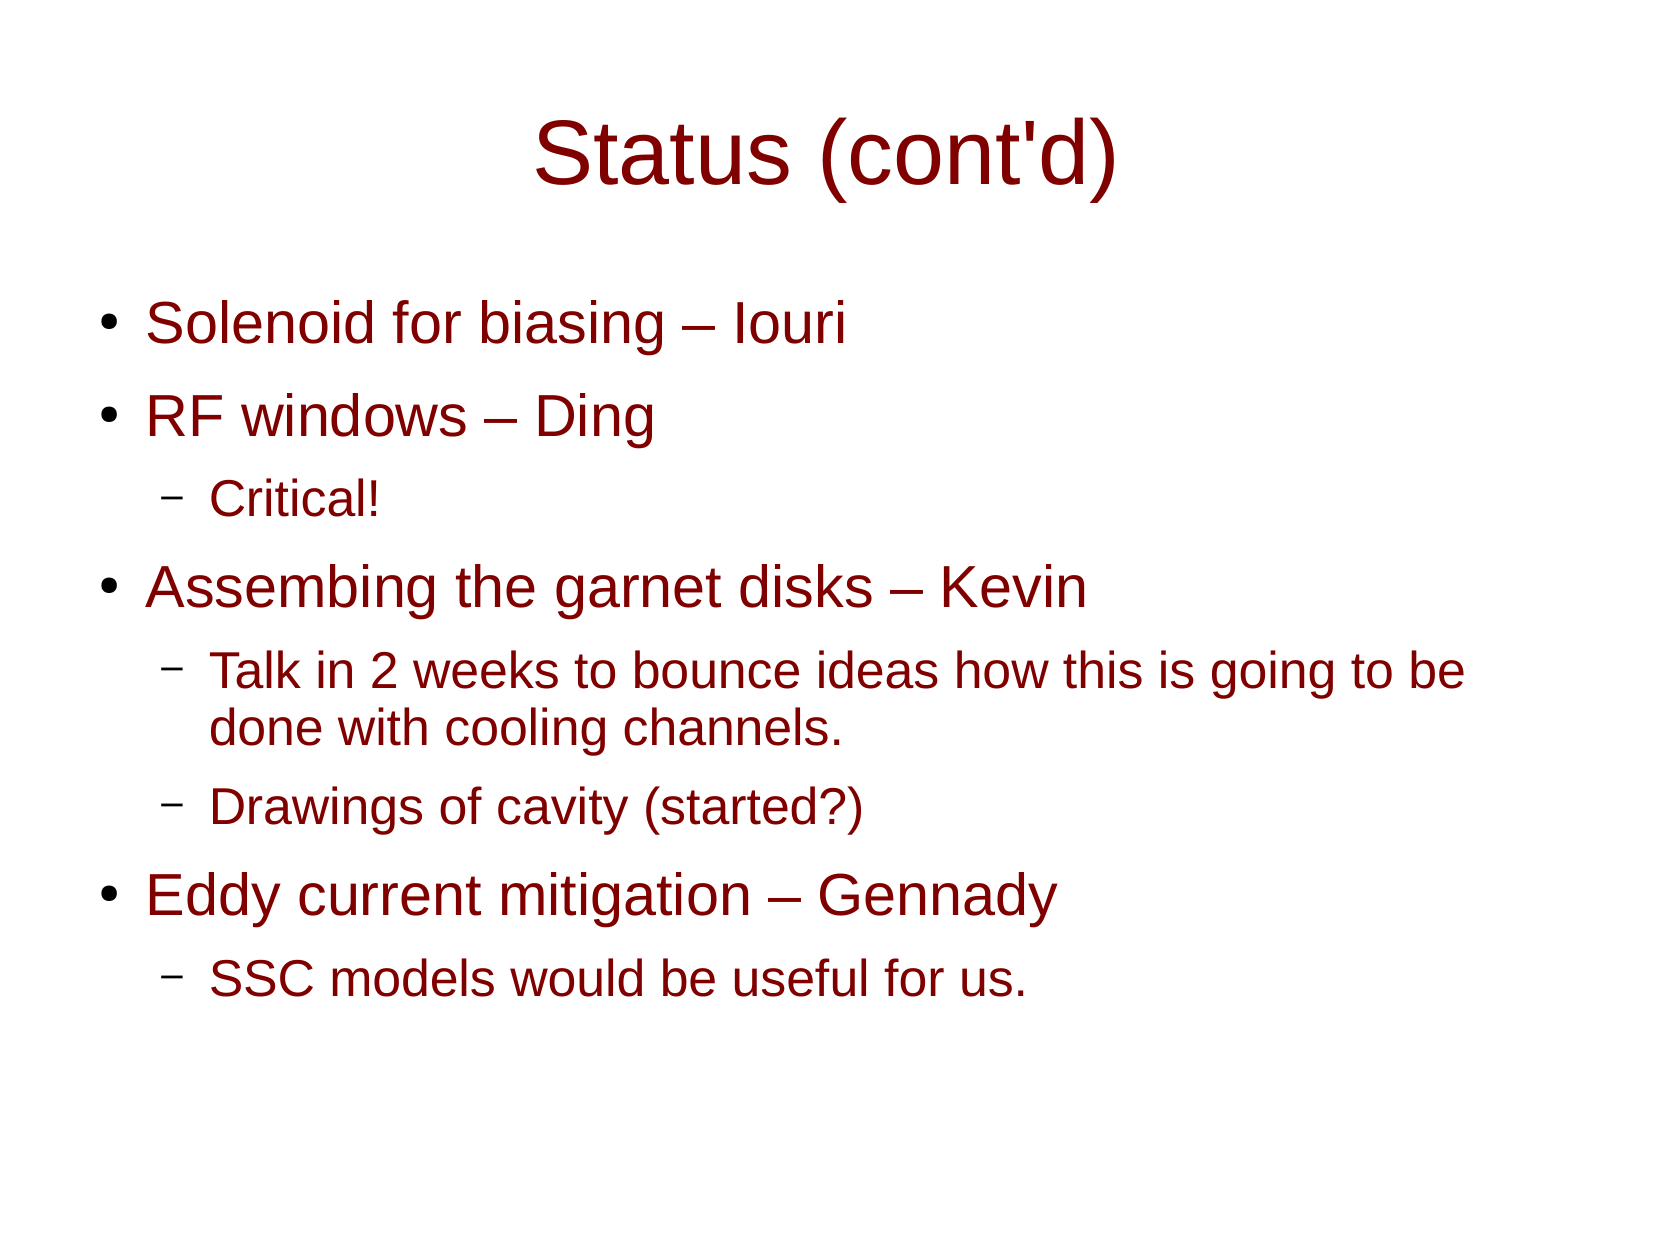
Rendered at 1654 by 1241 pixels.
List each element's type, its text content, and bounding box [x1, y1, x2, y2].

title Status (cont'd) [82, 49, 1571, 257]
list Solenoid for biasing – Iouri RF windows – Ding Critical! Assembing the garnet disks – Kevin Talk in 2 weeks to bounce ideas how this is going to be done with cooling channels. Drawings of cavity (started?) Eddy current mitigation – Gennady SSC models would be useful for us. [82, 290, 1571, 1010]
